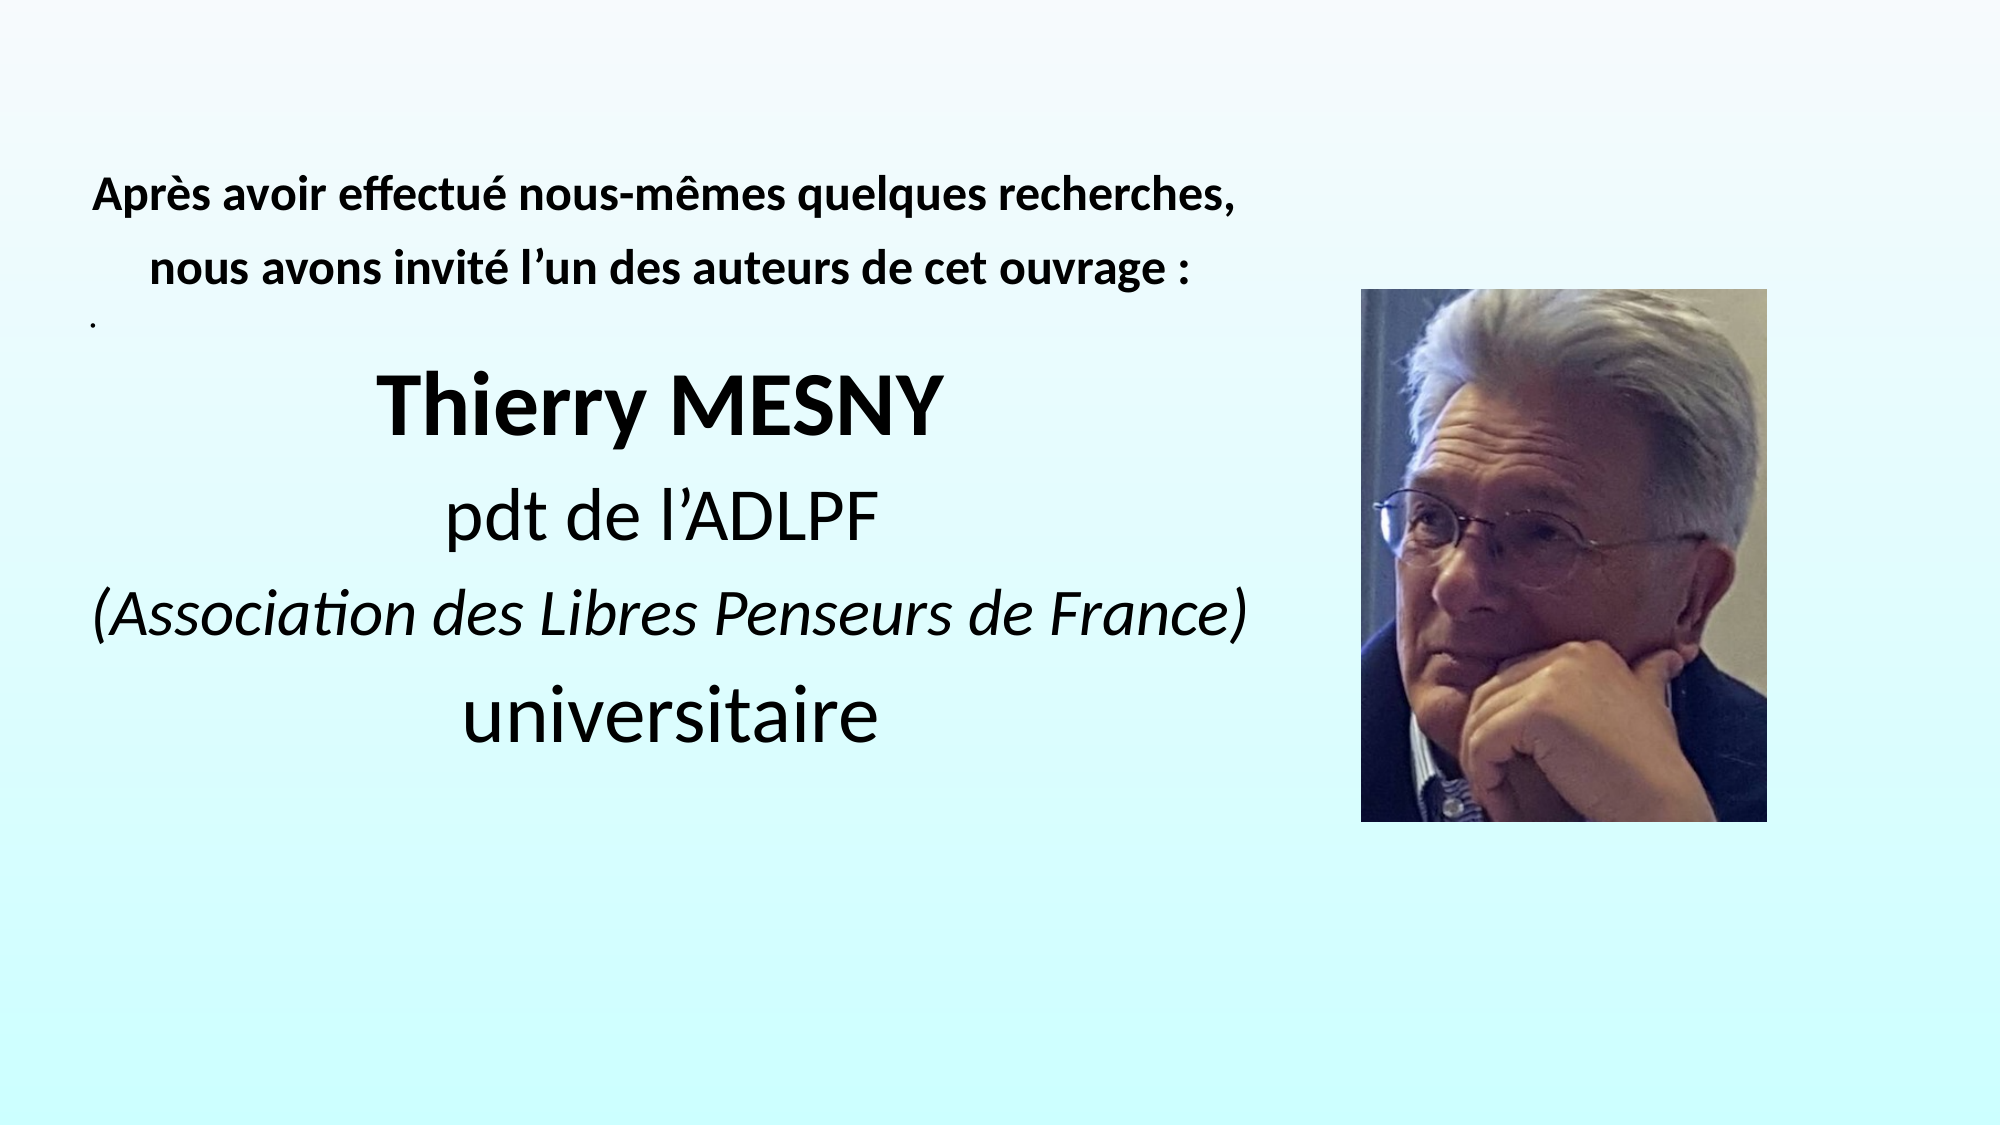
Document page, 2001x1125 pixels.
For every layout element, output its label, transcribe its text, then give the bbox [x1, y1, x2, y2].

list Après avoir effectué nous-mêmes quelques recherches, nous avons invité l’un des auteurs de cet ouvrage : Thierry MESNY pdt de l’ADLPF (Association des Libres Penseurs de France) universitaire [75, 159, 1329, 1014]
picture [1361, 289, 1767, 822]
